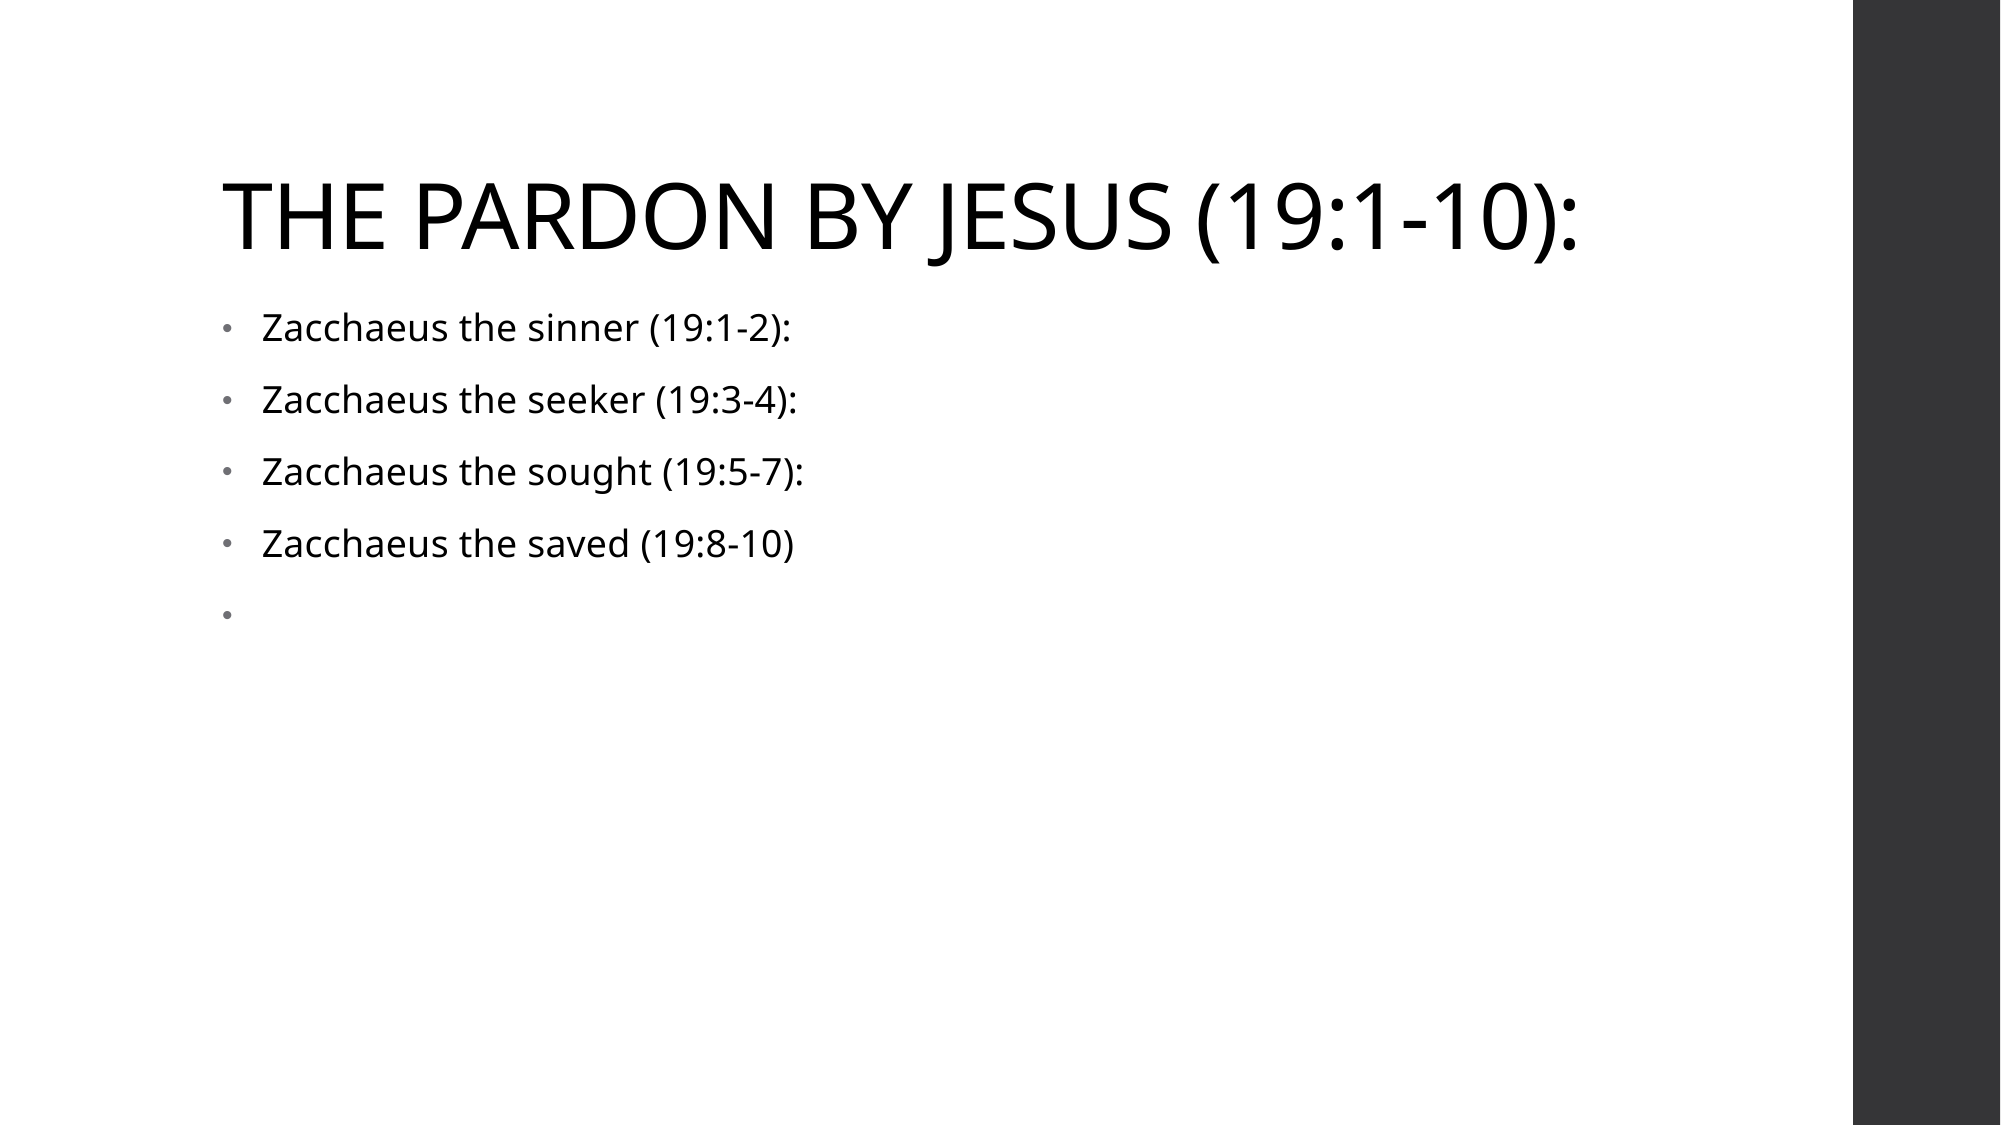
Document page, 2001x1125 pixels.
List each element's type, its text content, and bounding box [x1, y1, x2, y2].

list Zacchaeus the sinner (19:1-2): Zacchaeus the seeker (19:3-4): Zacchaeus the sought (19:5-7): Zacchaeus the saved (19:8-10) [206, 299, 1617, 1014]
title THE PARDON BY JESUS (19:1-10): [206, 60, 1797, 278]
